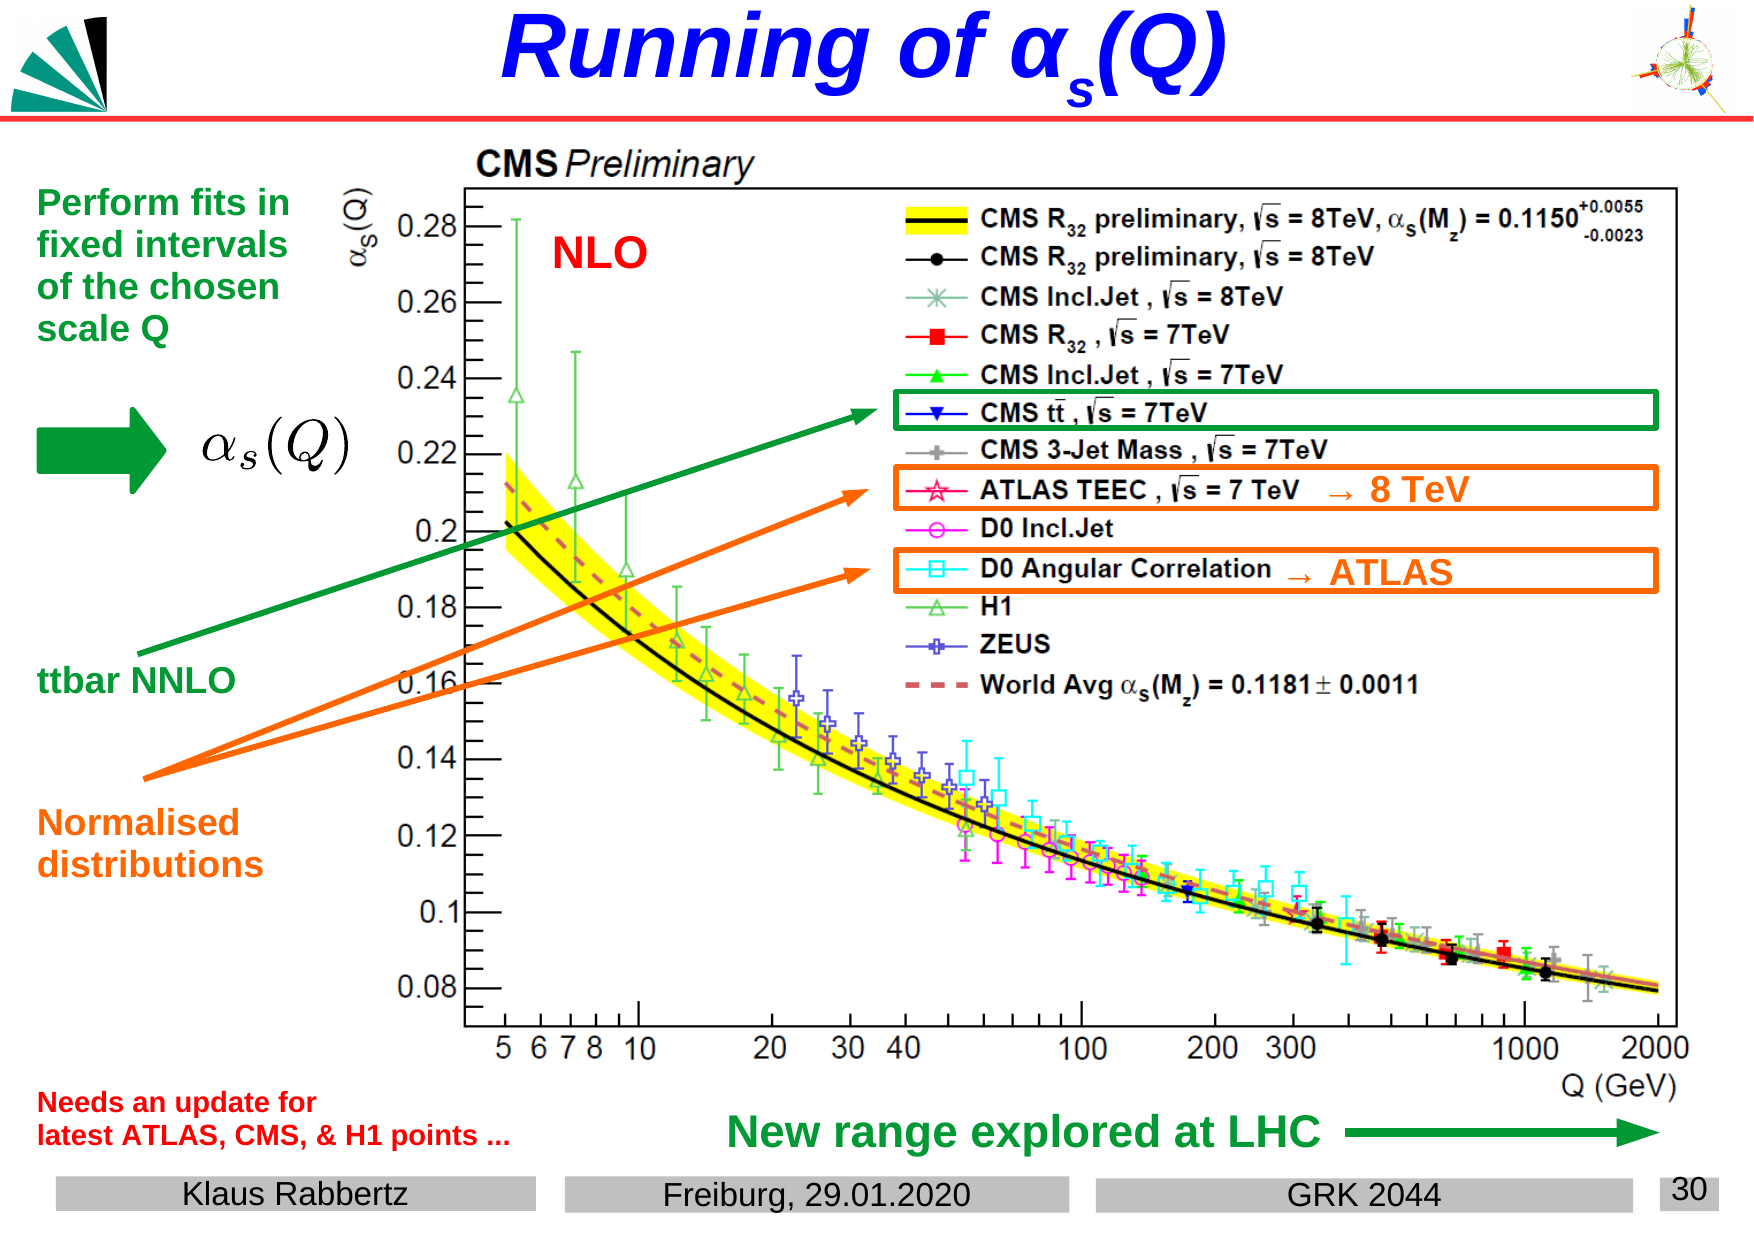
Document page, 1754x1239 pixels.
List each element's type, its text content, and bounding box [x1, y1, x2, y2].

picture [1631, 5, 1739, 113]
text_box NLO [540, 221, 661, 285]
title Running of αs(Q) [123, 0, 1606, 119]
text_box → ATLAS [1269, 545, 1466, 600]
text_box Perform fits in fixed intervals of the chosen scale Q [24, 175, 303, 356]
text_box ttbar NNLO [24, 653, 249, 708]
text_box New range explored at LHC [714, 1099, 1335, 1163]
text_box [39, 409, 164, 492]
text_box Normalised distributions [25, 795, 277, 892]
text_box Needs an update for latest ATLAS, CMS, & H1 points ... [25, 1080, 524, 1158]
picture [336, 139, 1694, 1107]
text_box [200, 416, 354, 475]
picture [11, 17, 107, 113]
text_box → 8 TeV [1310, 462, 1505, 517]
